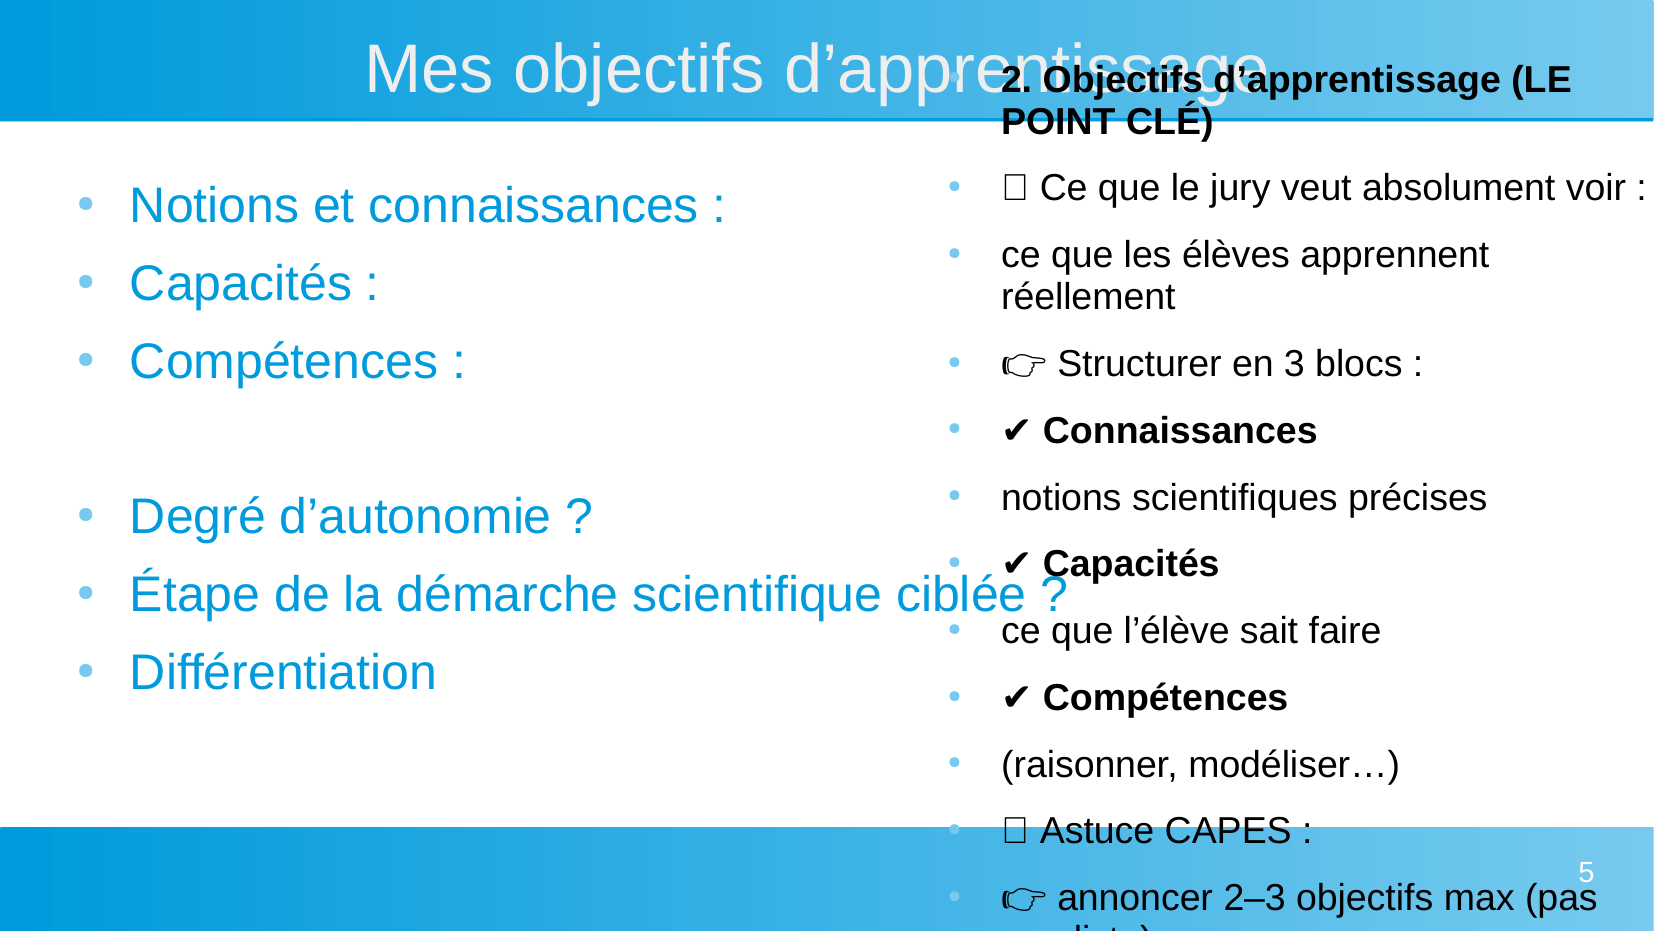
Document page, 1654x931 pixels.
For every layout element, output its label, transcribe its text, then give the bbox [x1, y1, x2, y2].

title Mes objectifs d’apprentissage [59, 29, 1595, 108]
list Notions et connaissances : Capacités : Compétences : Degré d’autonomie ? Étape de la démarche scientifique ciblée ? Différentiation [59, 177, 915, 768]
text_box 2. Objectifs d’apprentissage (LE POINT CLÉ) 🎯 Ce que le jury veut absolument voir : ce que les élèves apprennent réellement 👉 Structurer en 3 blocs : ✔️ Connaissances notions scientifiques précises ✔️ Capacités ce que l’élève sait faire ✔️ Compétences (raisonner, modéliser…) 💡 Astuce CAPES : 👉 annoncer 2–3 objectifs max (pas une liste) 📌 Rapport jury : le jury doit identifier clairement ce que les élèves vont faire [915, 50, 1654, 931]
